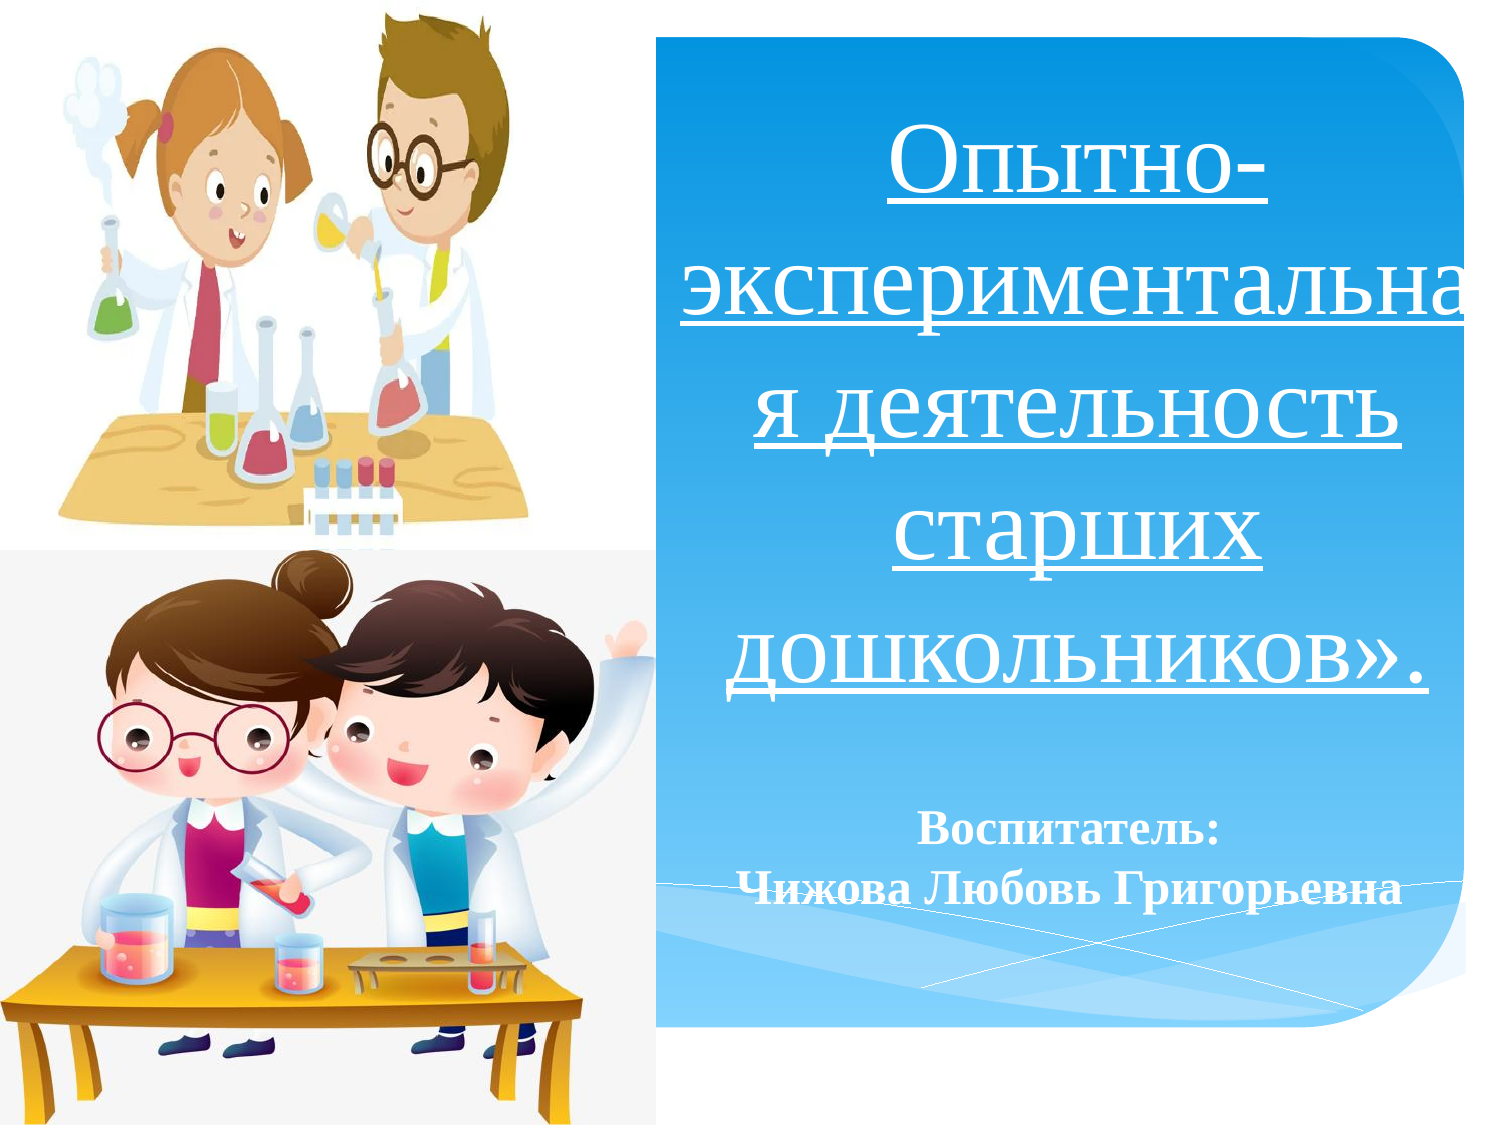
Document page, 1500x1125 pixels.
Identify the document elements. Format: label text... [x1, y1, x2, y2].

subtitle Воспитатель: Чижова Любовь Григорьевна [658, 786, 1480, 1019]
title Опытно-экспериментальная деятельность старших дошкольников». [656, 0, 1500, 403]
picture [0, 0, 656, 1125]
